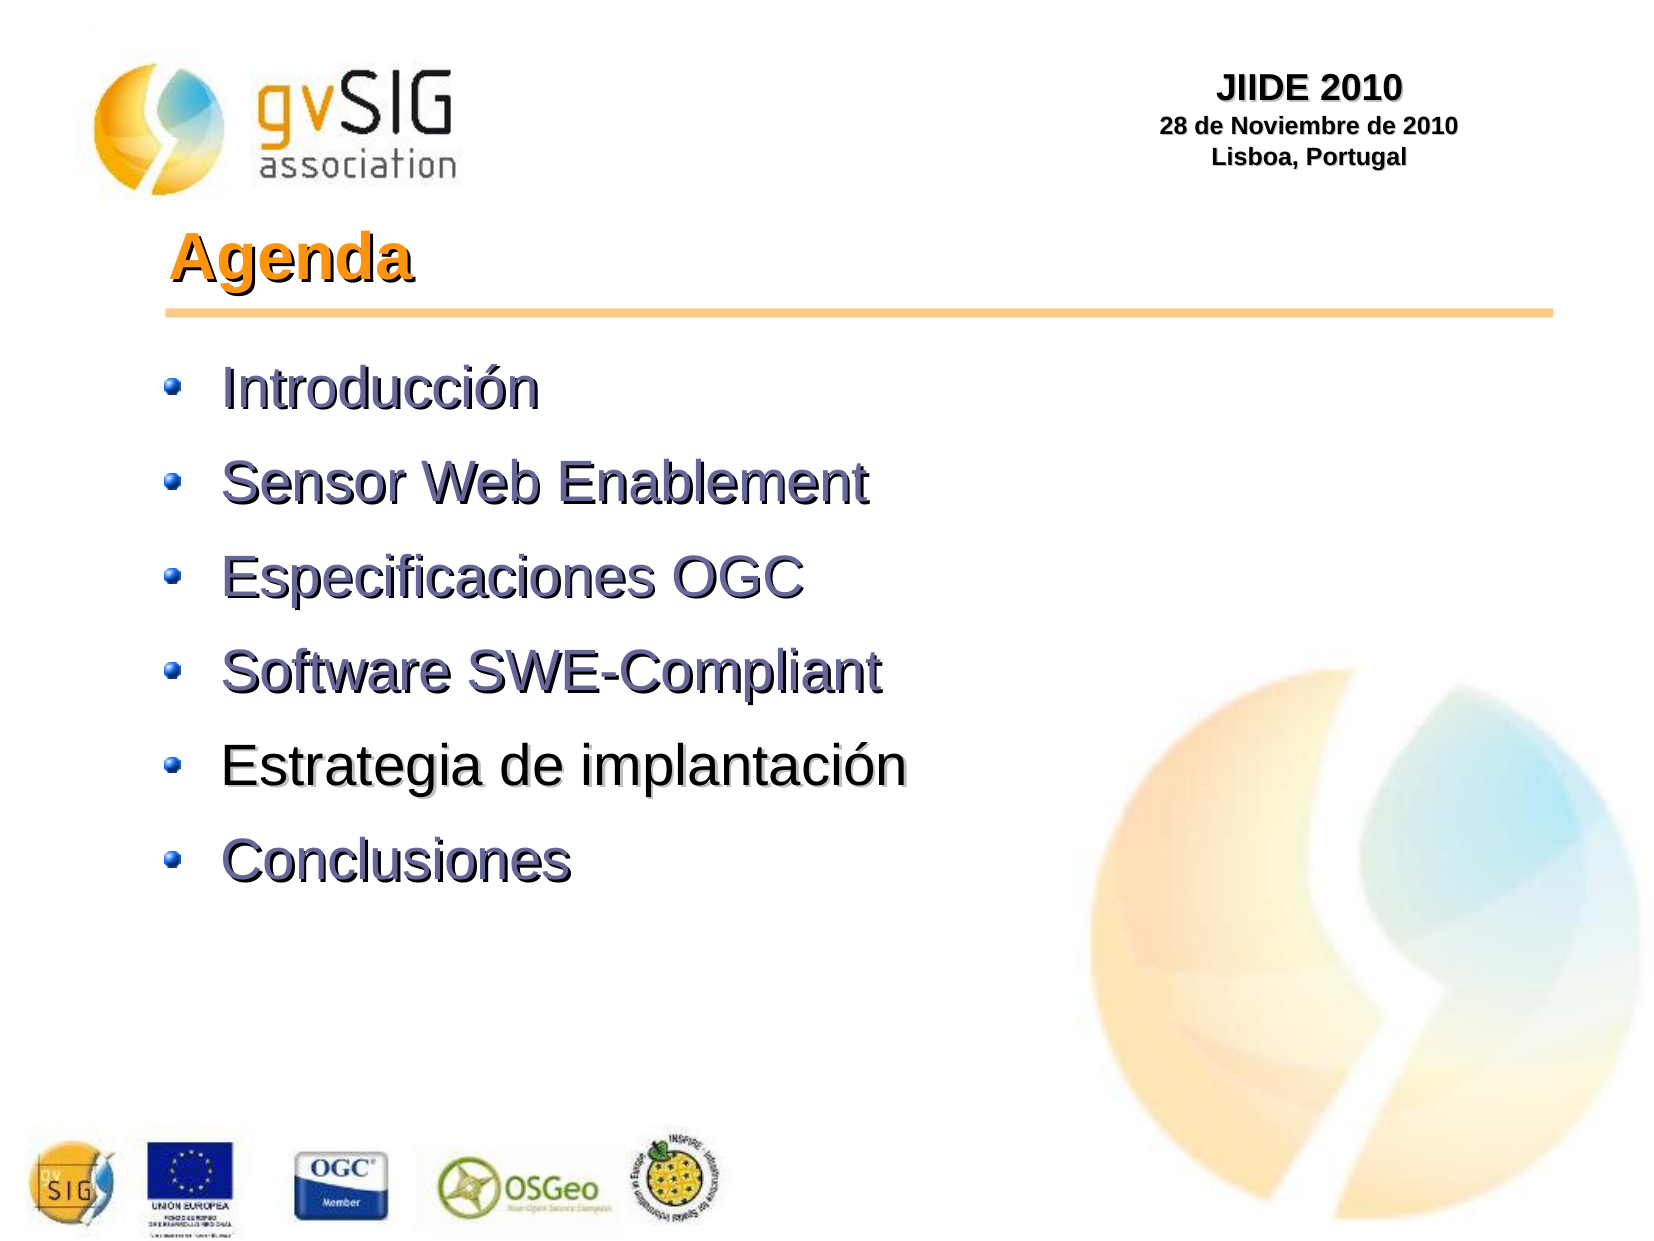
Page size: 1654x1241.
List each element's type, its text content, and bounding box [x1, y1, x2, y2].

text_box Agenda [153, 212, 569, 302]
list Introducción Sensor Web Enablement Especificaciones OGC Software SWE-Compliant Estrategia de implantación Conclusiones [164, 354, 1359, 1123]
picture [1, 0, 1654, 1241]
